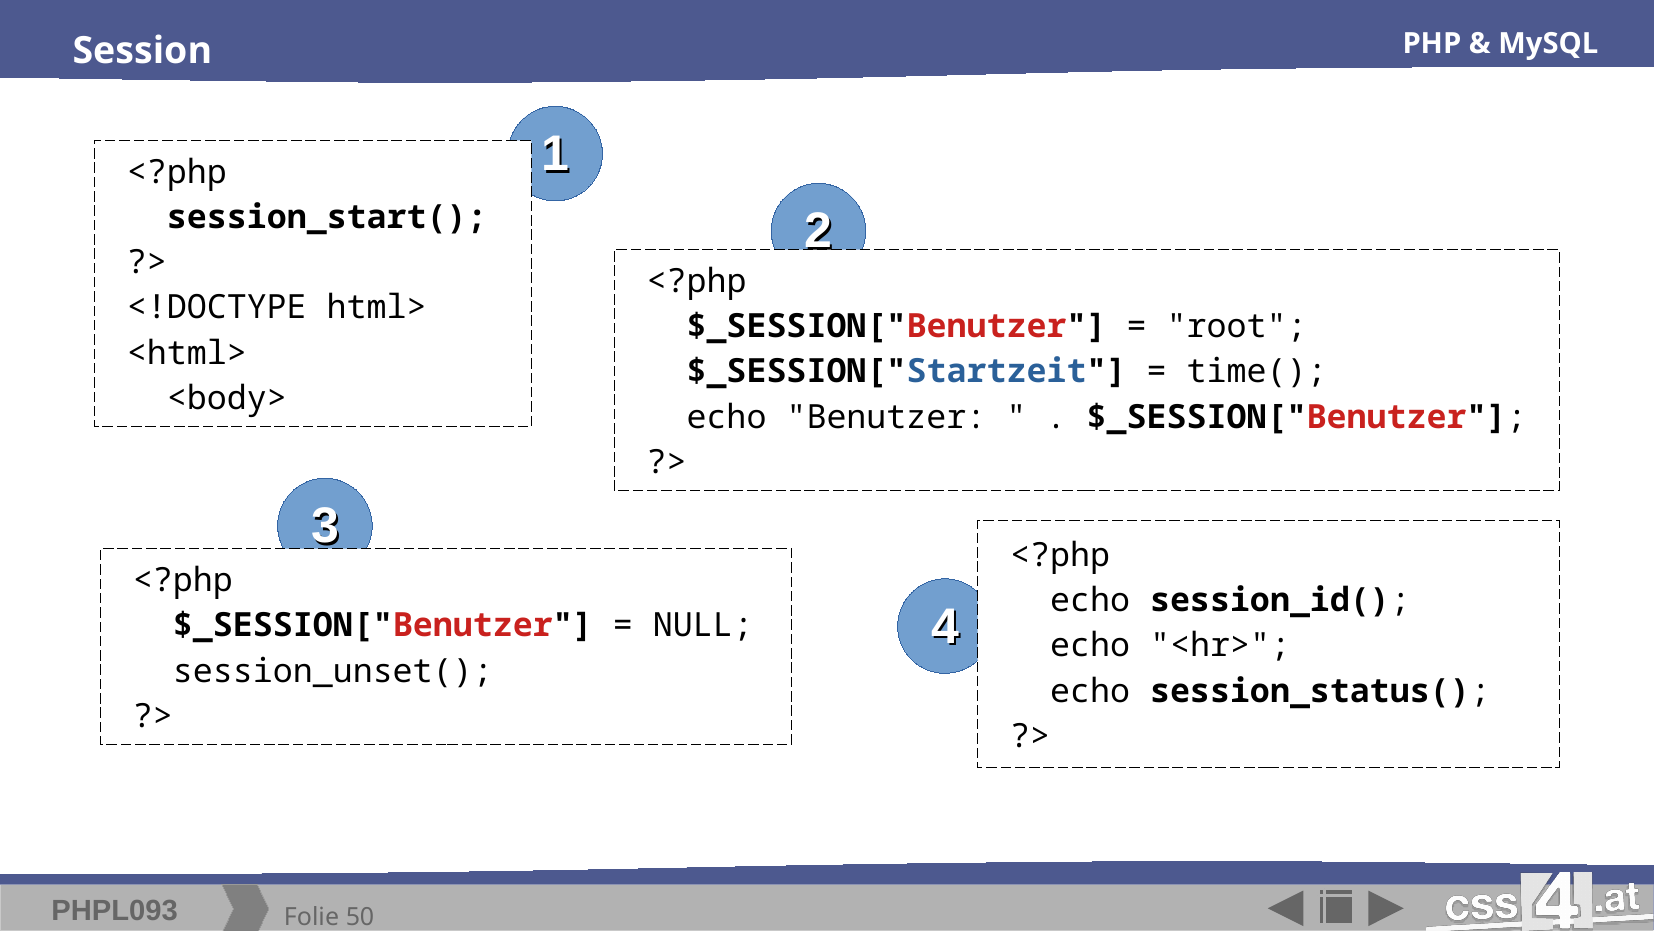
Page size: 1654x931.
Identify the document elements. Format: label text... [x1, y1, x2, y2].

text_box PHPL093 [36, 886, 209, 931]
text_box Session [57, 16, 469, 69]
text_box [0, 0, 1654, 83]
text_box <?php $_SESSION["Benutzer"] = "root"; $_SESSION["Startzeit"] = time(); echo "Benutzer: " . $_SESSION["Benutzer"]; ?> [614, 267, 1560, 473]
text_box <?php session_start(); ?> <!DOCTYPE html> <html> <body> [94, 153, 532, 414]
picture [1426, 872, 1654, 931]
text_box PHP & MySQL [1387, 15, 1619, 60]
text_box 2 [771, 183, 866, 249]
text_box Folie <Foliennummer> [269, 891, 542, 931]
text_box <?php echo session_id(); echo "<hr>"; echo session_status(); ?> [977, 520, 1560, 768]
text_box 4 [897, 578, 977, 674]
text_box 3 [277, 478, 373, 548]
text_box 1 [509, 106, 603, 201]
text_box [0, 861, 1654, 931]
text_box <?php $_SESSION["Benutzer"] = NULL; session_unset(); ?> [100, 560, 792, 733]
